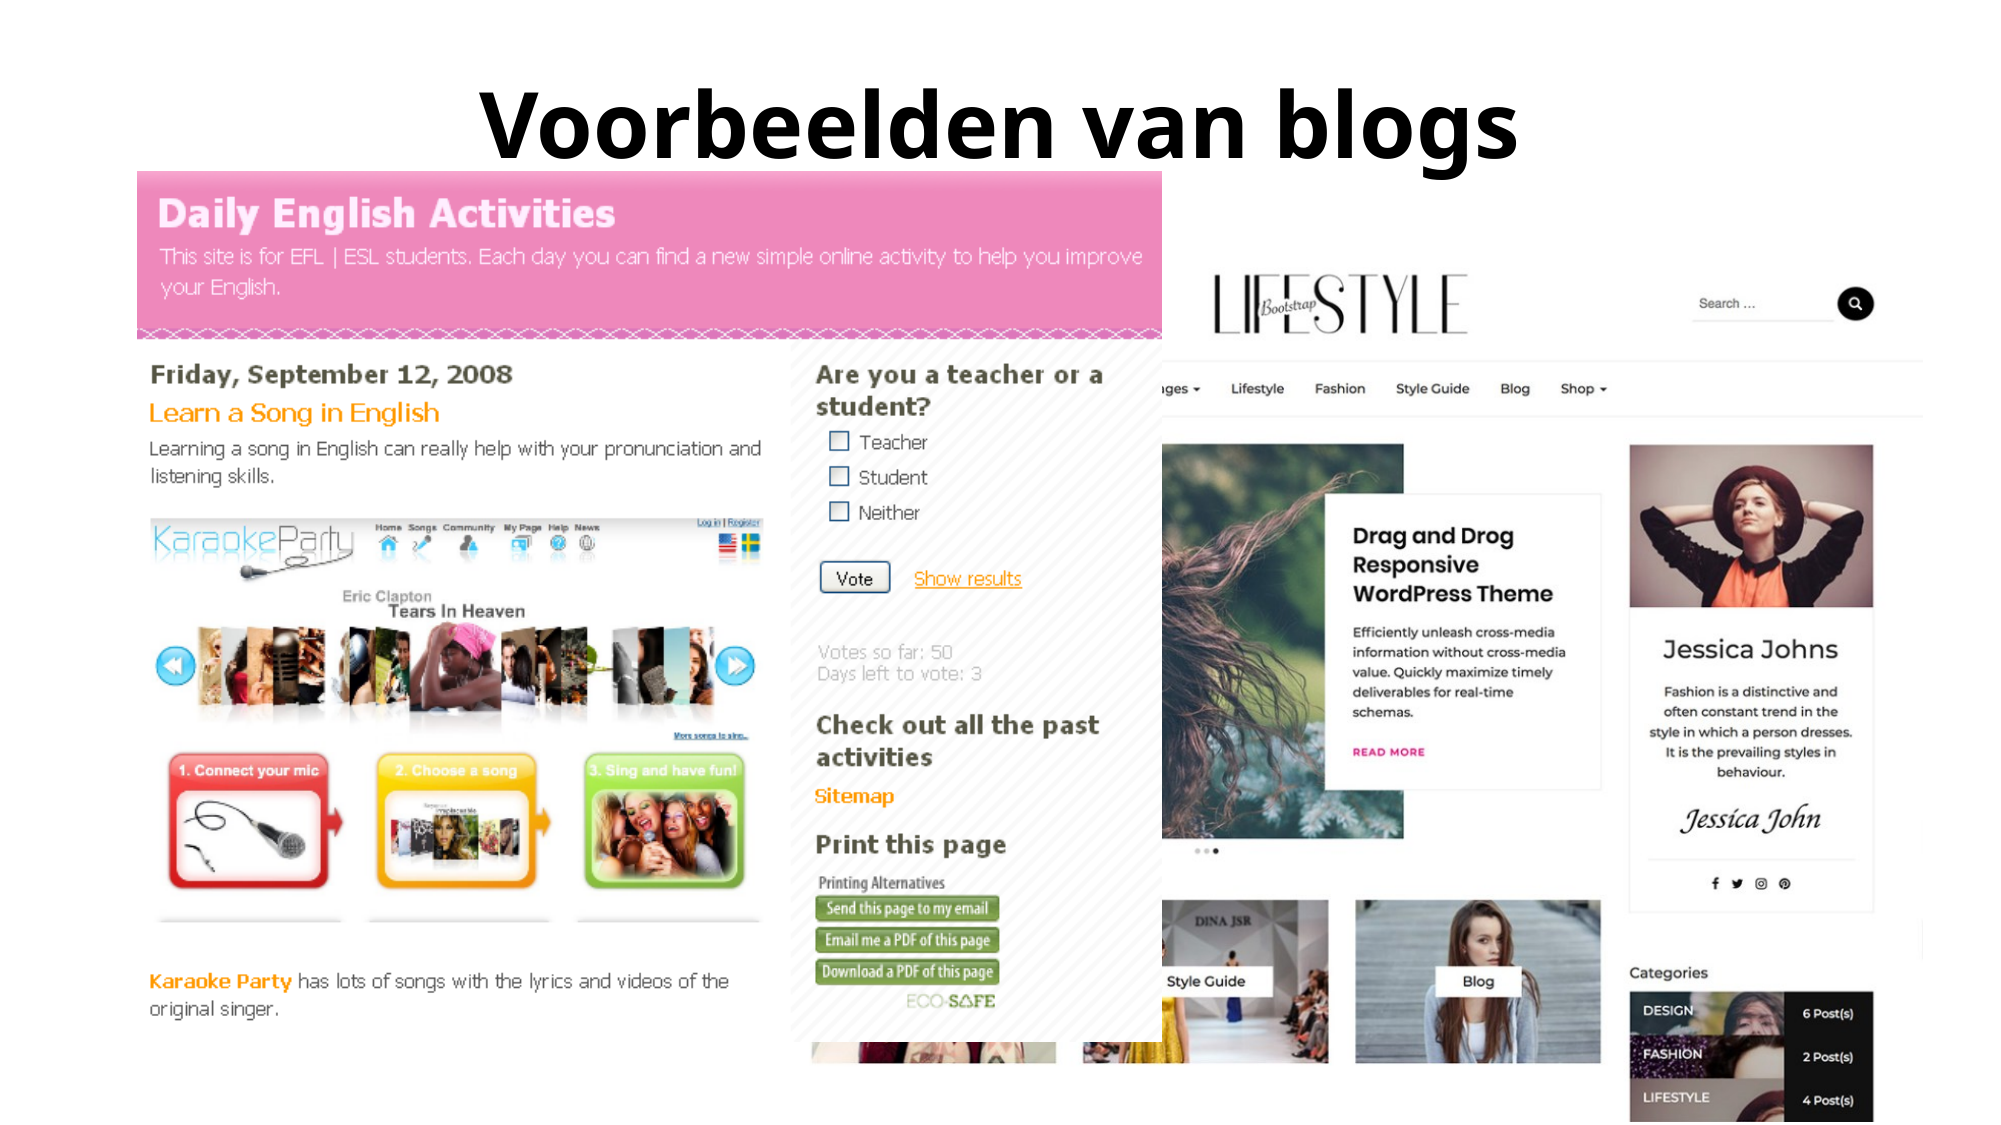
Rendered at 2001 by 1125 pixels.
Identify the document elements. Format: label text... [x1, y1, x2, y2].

title Voorbeelden van blogs [137, 59, 1863, 197]
picture [137, 171, 1923, 1122]
